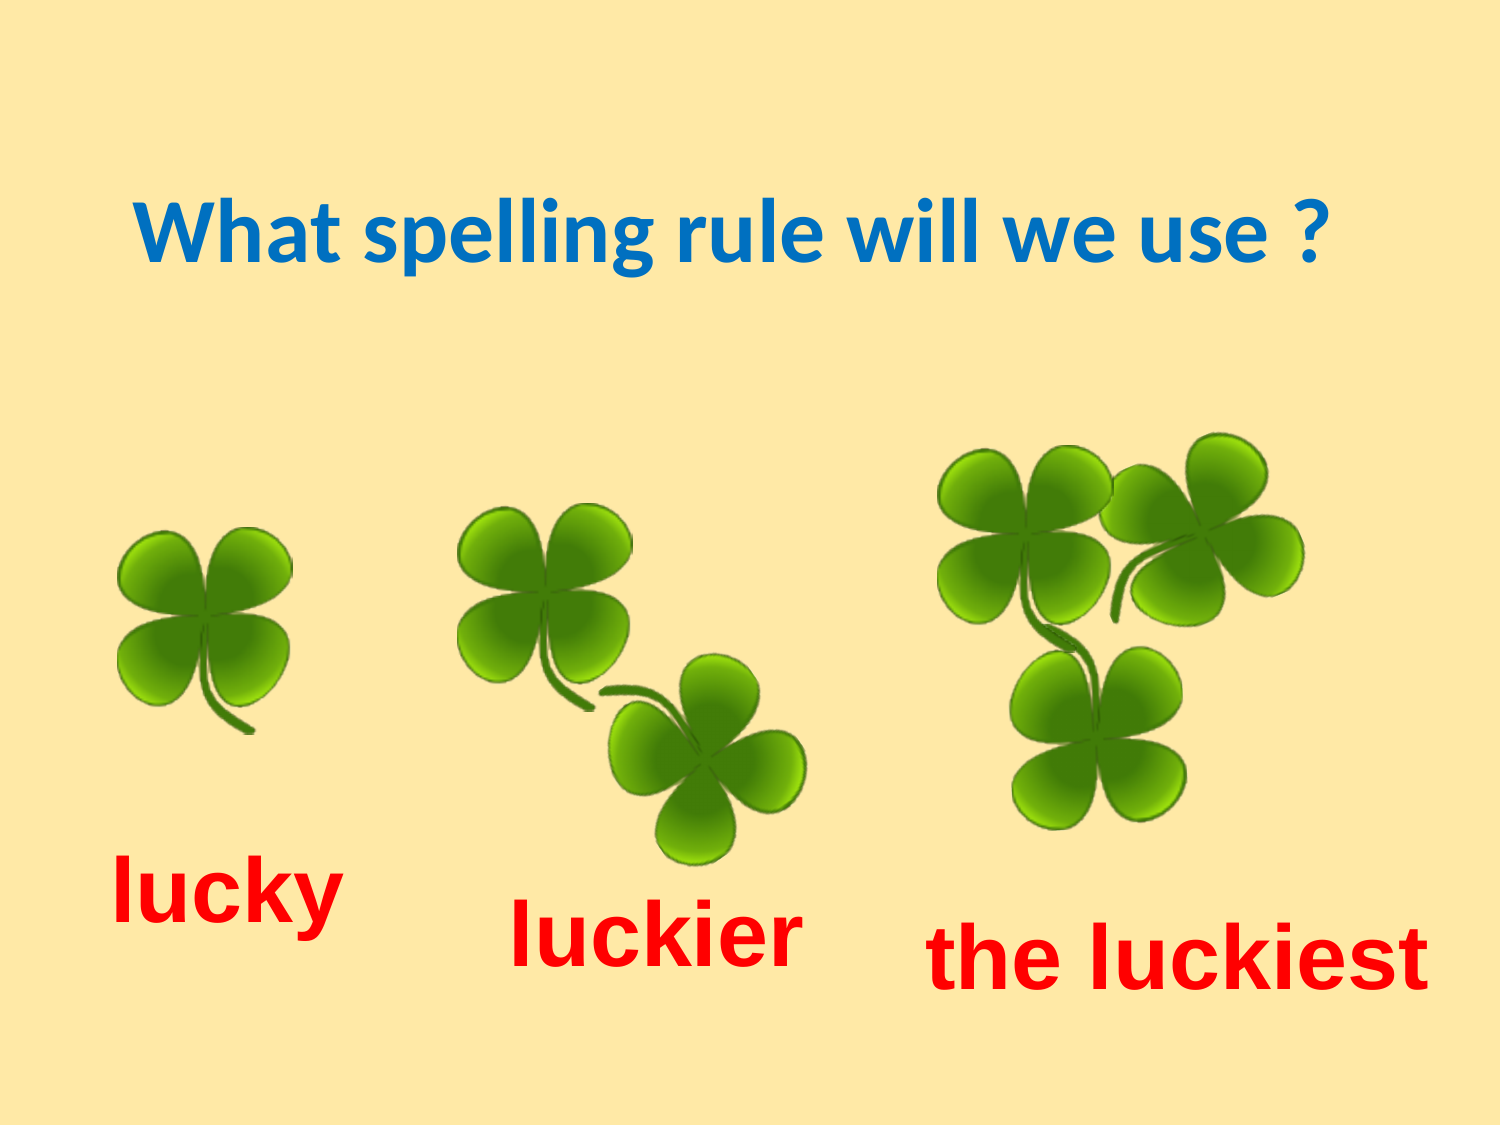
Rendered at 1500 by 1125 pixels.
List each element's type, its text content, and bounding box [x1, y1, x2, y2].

picture [457, 503, 829, 867]
title What spelling rule will we use ? [58, 163, 1409, 399]
text_box luckier [493, 867, 820, 993]
text_box the luckiest [910, 890, 1500, 1016]
picture [937, 415, 1319, 833]
text_box lucky [95, 822, 360, 949]
picture [117, 527, 293, 735]
